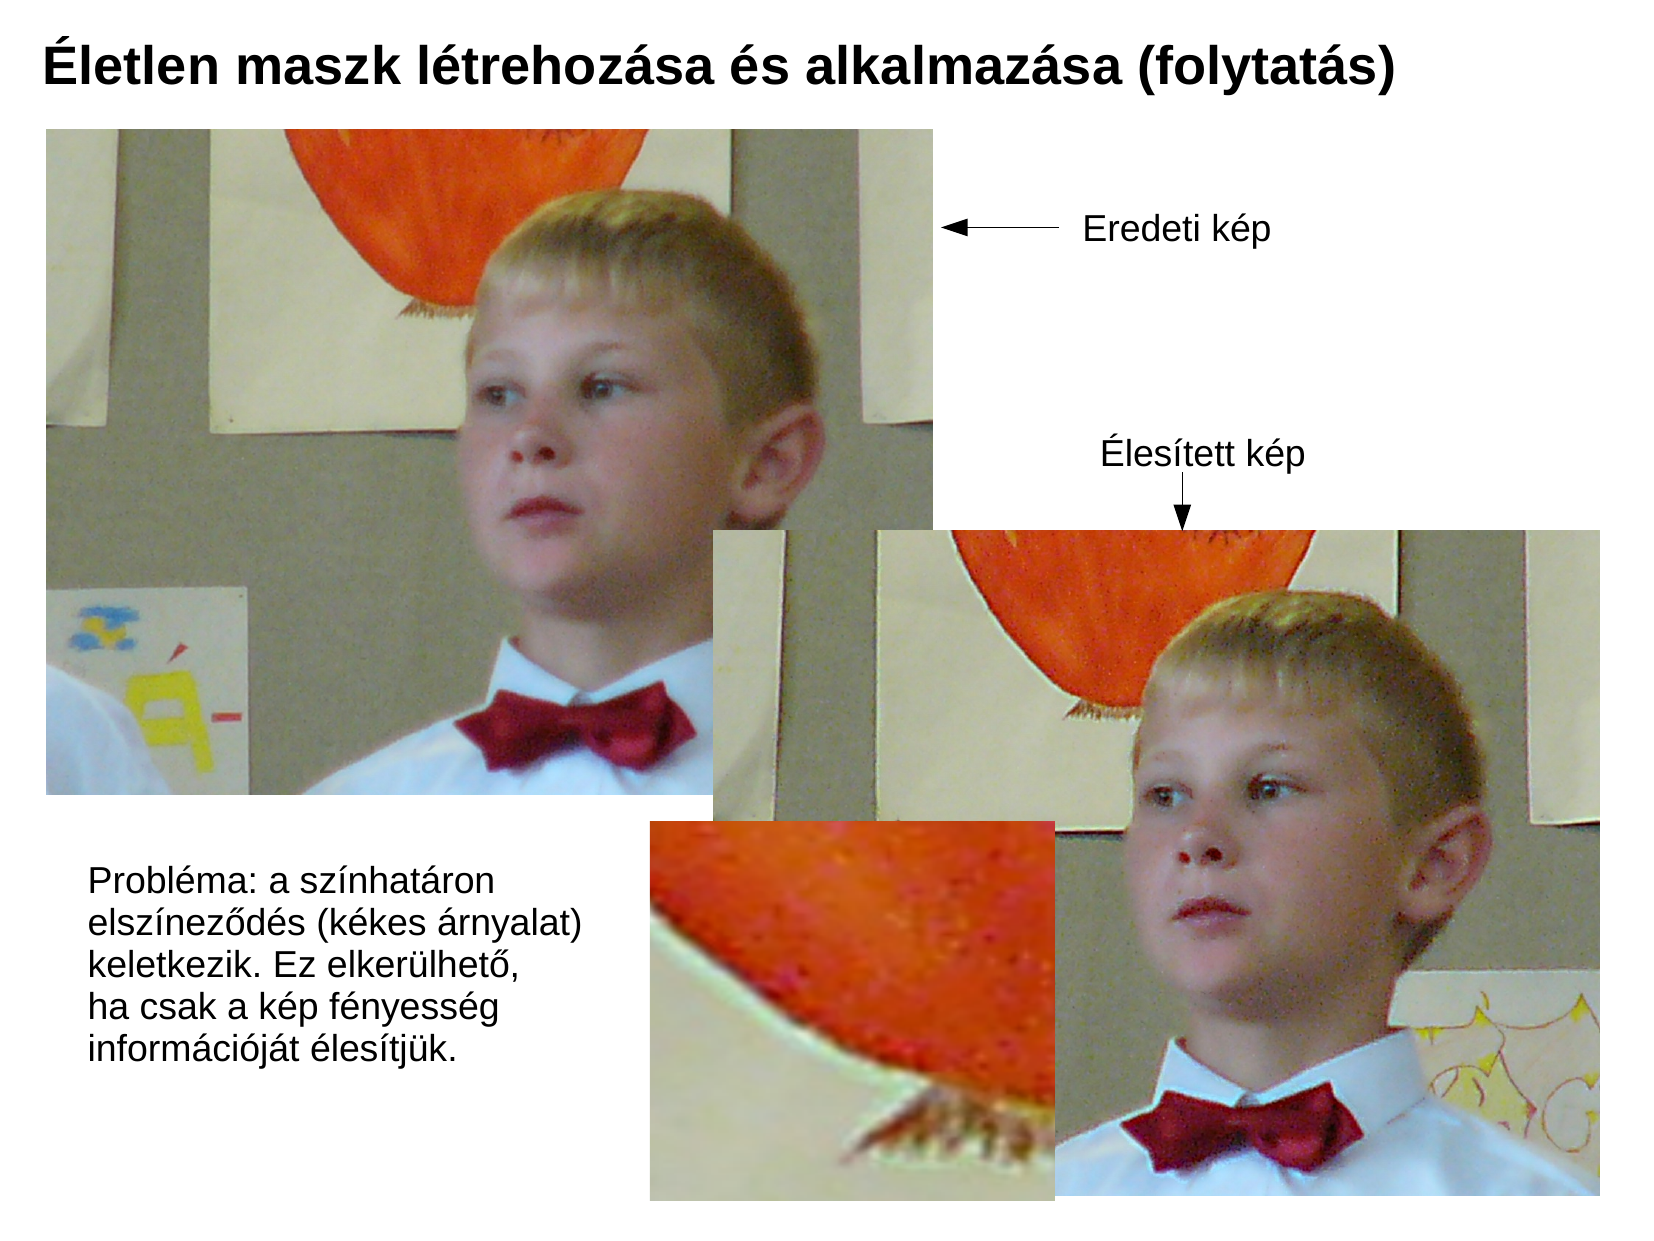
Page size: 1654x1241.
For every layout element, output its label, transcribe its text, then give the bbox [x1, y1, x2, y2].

text_box Életlen maszk létrehozása és alkalmazása (folytatás) [27, 27, 1413, 105]
text_box Eredeti kép [1067, 199, 1287, 257]
text_box Élesített kép [1085, 425, 1322, 483]
picture [46, 129, 1600, 1201]
text_box Probléma: a színhatáron elszíneződés (kékes árnyalat) keletkezik. Ez elkerülhető, ha csak a kép fényesség információját élesítjük. [72, 852, 598, 1078]
